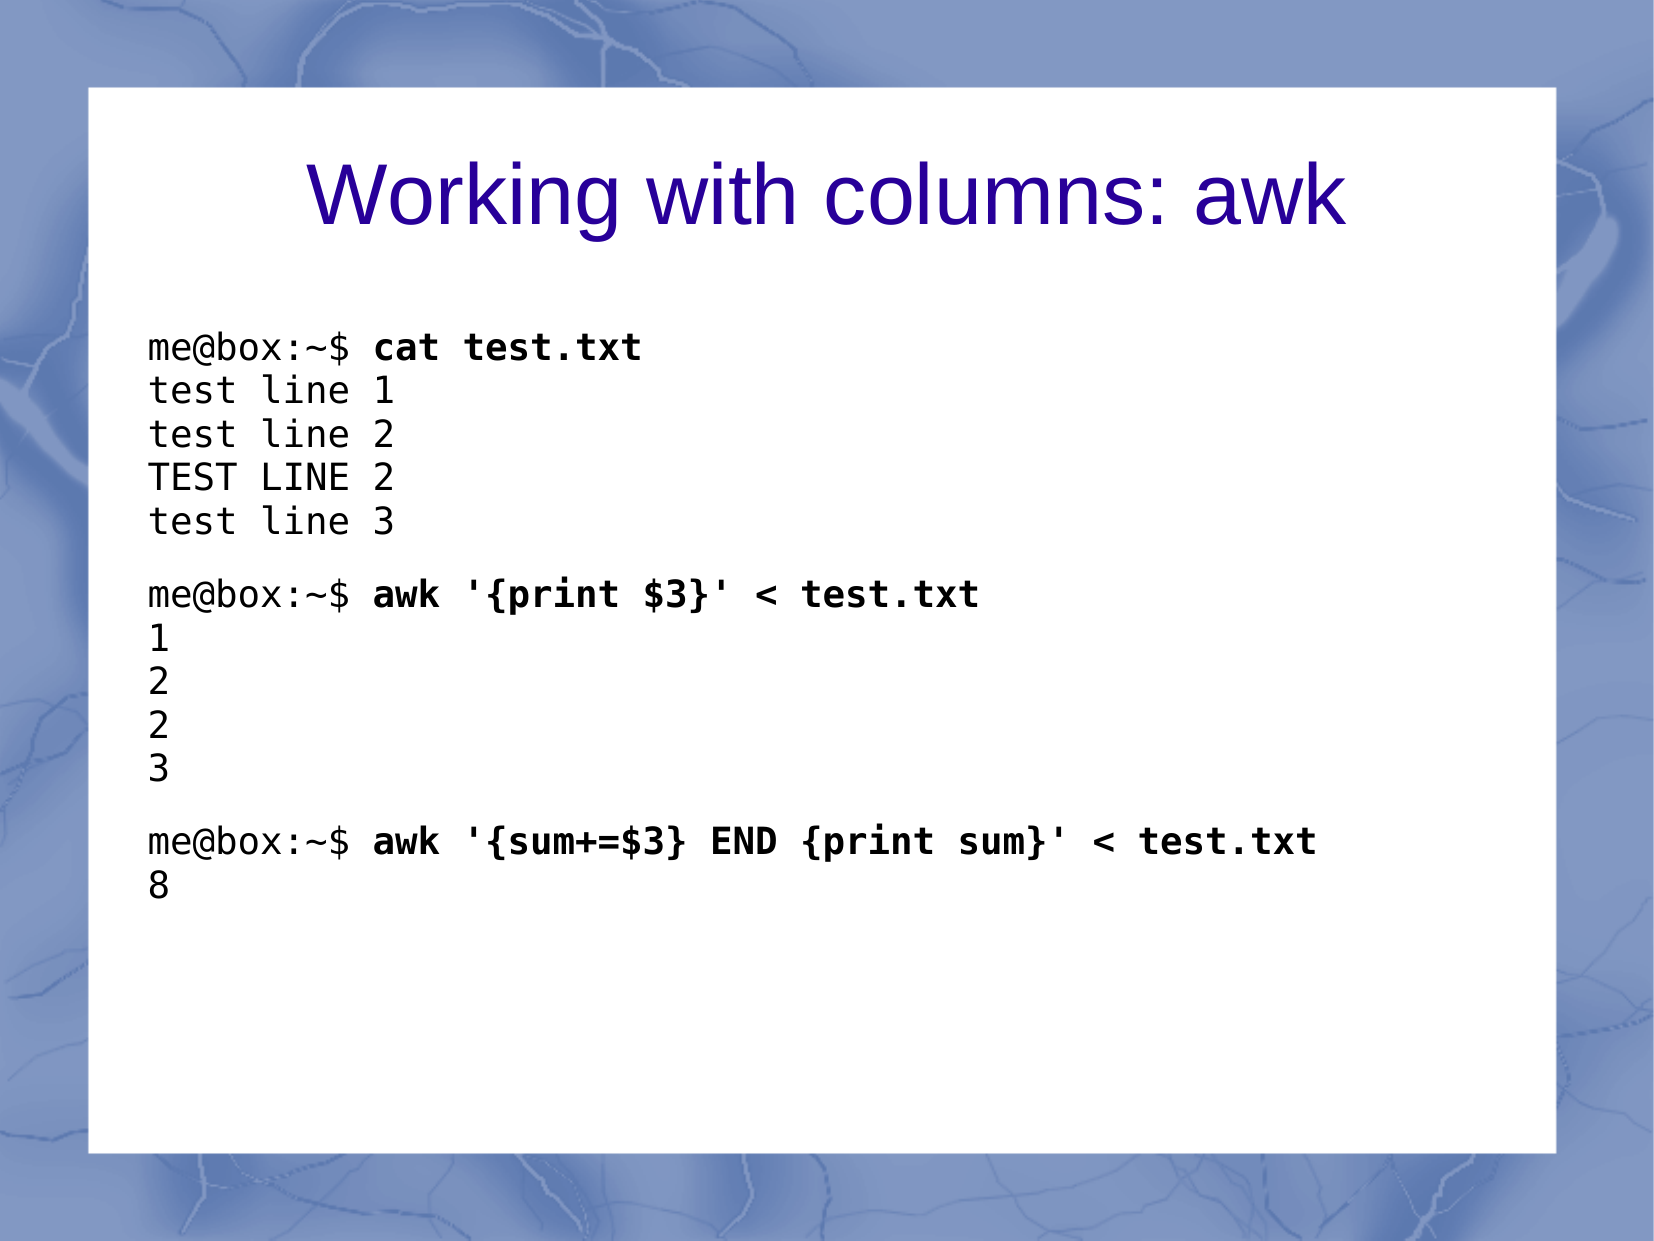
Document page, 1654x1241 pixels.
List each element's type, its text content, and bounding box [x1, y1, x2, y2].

list me@box:~$ cat test.txt test line 1 test line 2 TEST LINE 2 test line 3 me@box:~$ awk '{print $3}' < test.txt 1 2 2 3 me@box:~$ awk '{sum+=$3} END {print sum}' < test.txt 8 [147, 325, 1506, 1145]
title Working with columns: awk [118, 90, 1536, 298]
picture [0, 0, 1654, 1241]
